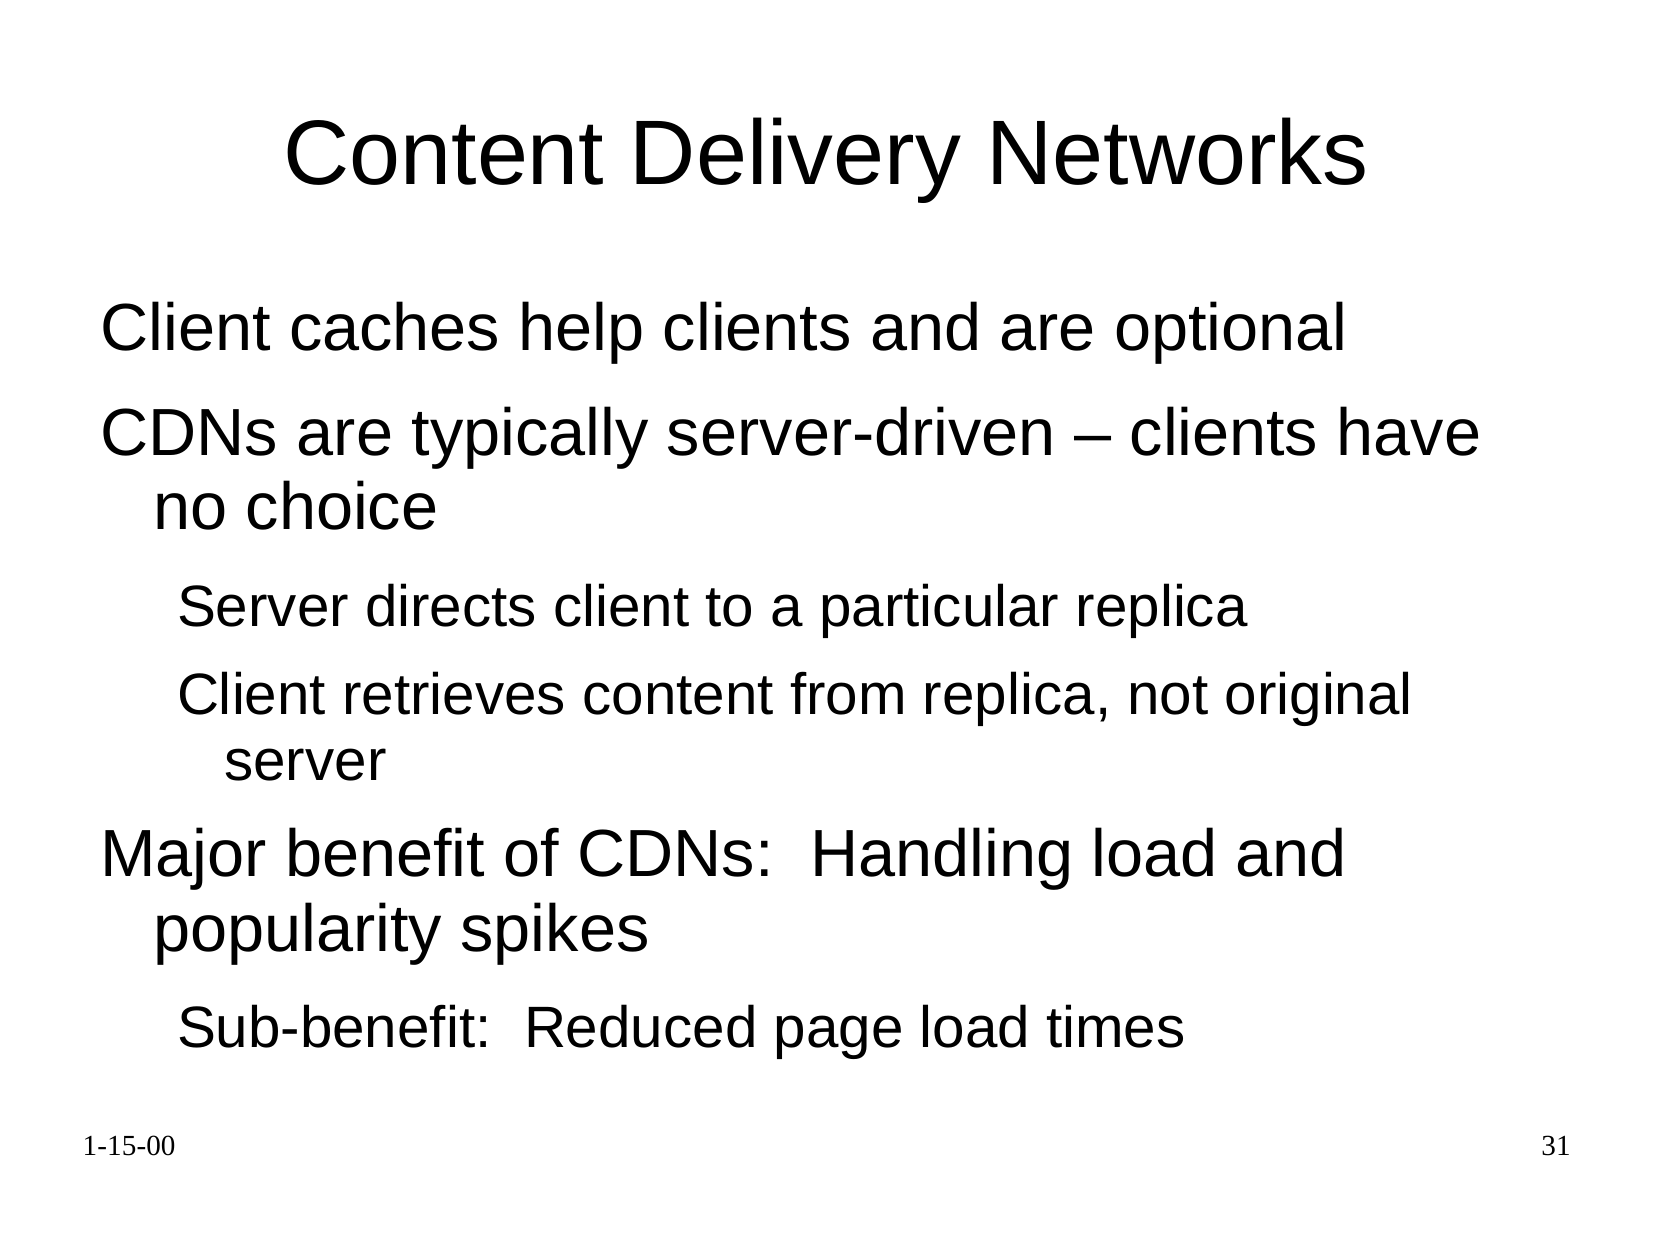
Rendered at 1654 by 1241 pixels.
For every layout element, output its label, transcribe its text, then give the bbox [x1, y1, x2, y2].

list Client caches help clients and are optional CDNs are typically server-driven – clients have no choice Server directs client to a particular replica Client retrieves content from replica, not original server Major benefit of CDNs: Handling load and popularity spikes Sub-benefit: Reduced page load times [82, 290, 1571, 1129]
title Content Delivery Networks [82, 56, 1571, 250]
